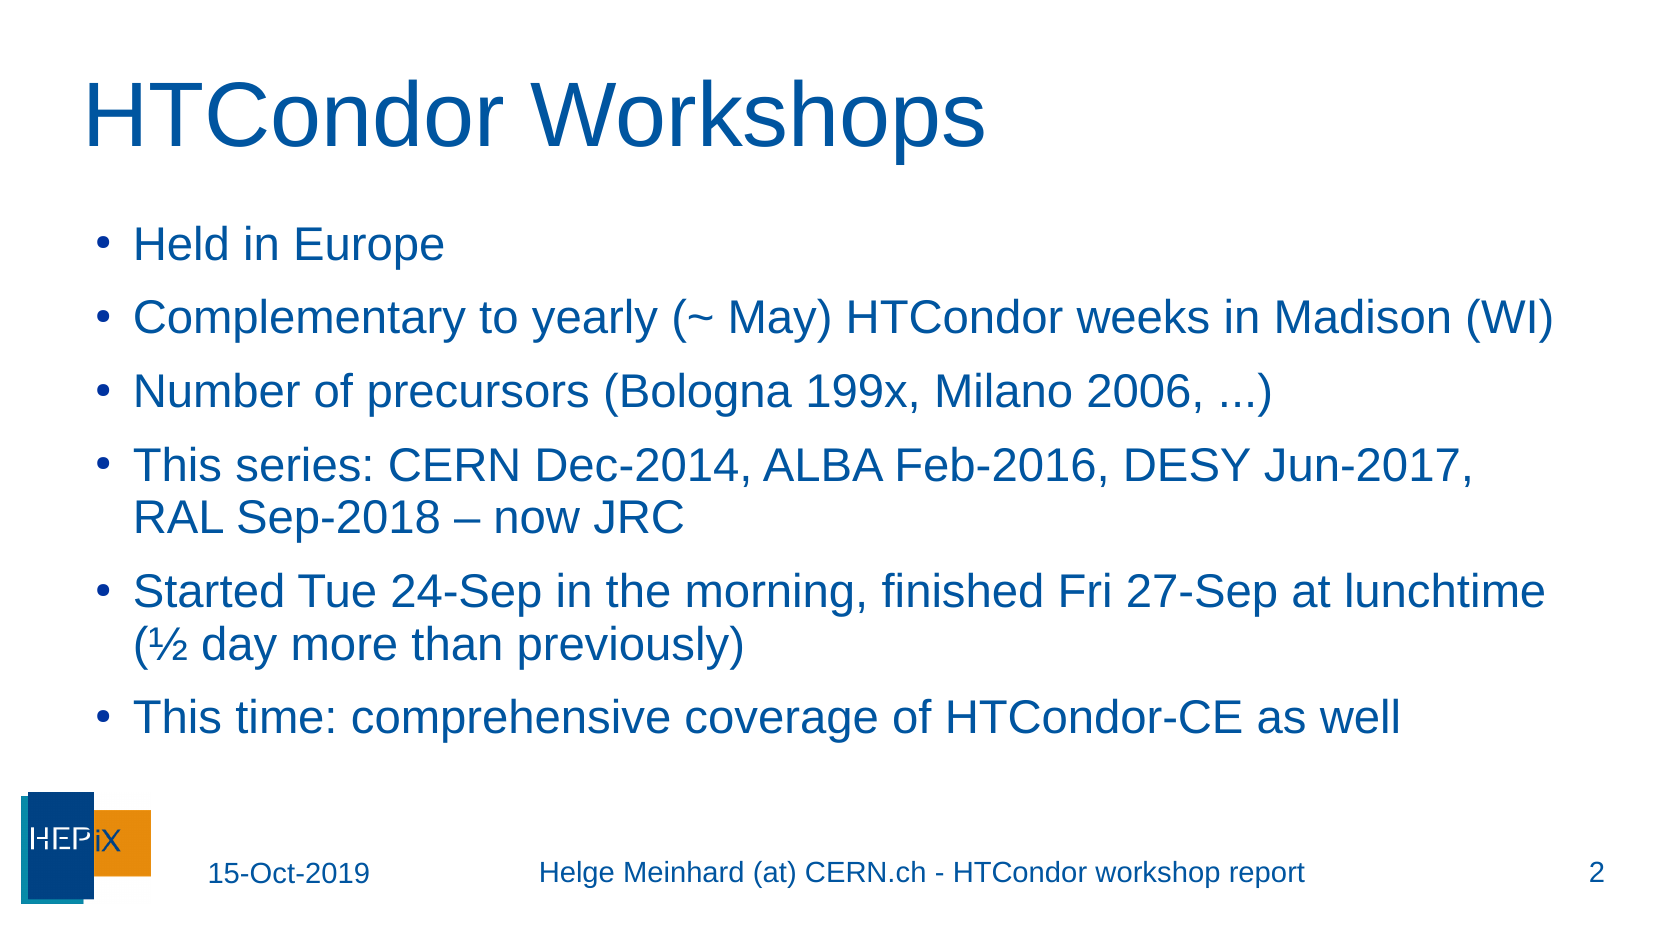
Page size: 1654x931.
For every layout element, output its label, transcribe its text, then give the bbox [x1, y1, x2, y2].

title HTCondor Workshops [82, 37, 1571, 193]
list Held in Europe Complementary to yearly (~ May) HTCondor weeks in Madison (WI) Number of precursors (Bologna 199x, Milano 2006, ...) This series: CERN Dec-2014, ALBA Feb-2016, DESY Jun-2017, RAL Sep-2018 – now JRC Started Tue 24-Sep in the morning, finished Fri 27-Sep at lunchtime (½ day more than previously) This time: comprehensive coverage of HTCondor-CE as well [82, 217, 1571, 757]
picture [21, 792, 151, 904]
